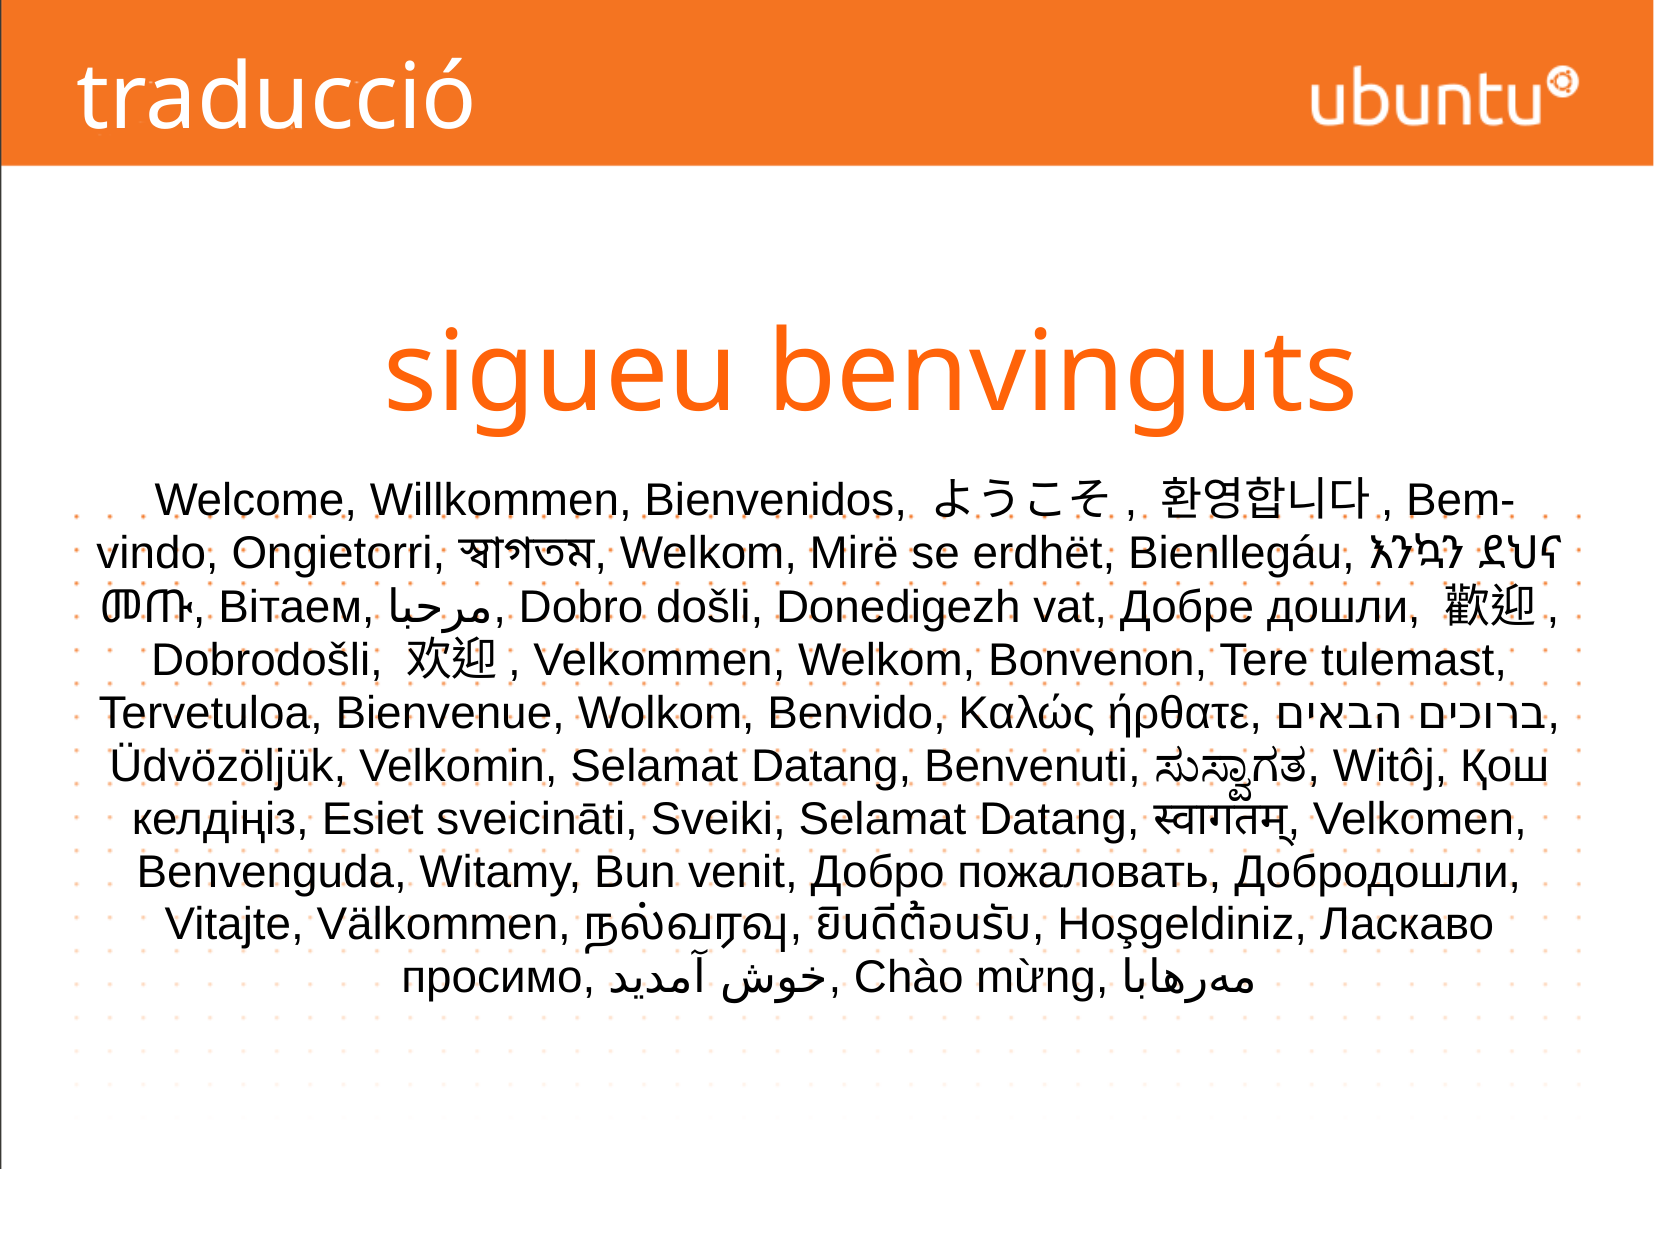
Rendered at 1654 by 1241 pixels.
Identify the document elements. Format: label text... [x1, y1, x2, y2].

picture [0, 0, 1654, 1169]
title traducció [76, 29, 1565, 158]
list sigueu benvinguts Welcome, Willkommen, Bienvenidos, ようこそ, 환영합니다, Bem-vindo, Ongietorri, স্বাগতম, Welkom, Mirë se erdhët, Bienllegáu, እንኳን ደህና መጡ, Вітаем, مرحبا, Dobro došli, Donedigezh vat, Добре дошли, 歡迎, Dobrodošli, 欢迎, Velkommen, Welkom, Bonvenon, Tere tulemast, Tervetuloa, Bienvenue, Wolkom, Benvido, Καλώς ήρθατε, ברוכים הבאים, Üdvözöljük, Velkomin, Selamat Datang, Benvenuti, ಸುಸ್ವಾಗತ, Witôj, Қош келдіңіз, Esiet sveicināti, Sveiki, Selamat Datang, स्वागतम्, Velkomen, Benvenguda, Witamy, Bun venit, Добро пожаловать, Добродошли, Vitajte, Välkommen, நல்வரவு, ยินดีต้อนรับ, Hoşgeldiniz, Ласкаво просимо, خوش آمدید, Chào mừng, مەرھابا [82, 290, 1571, 1109]
